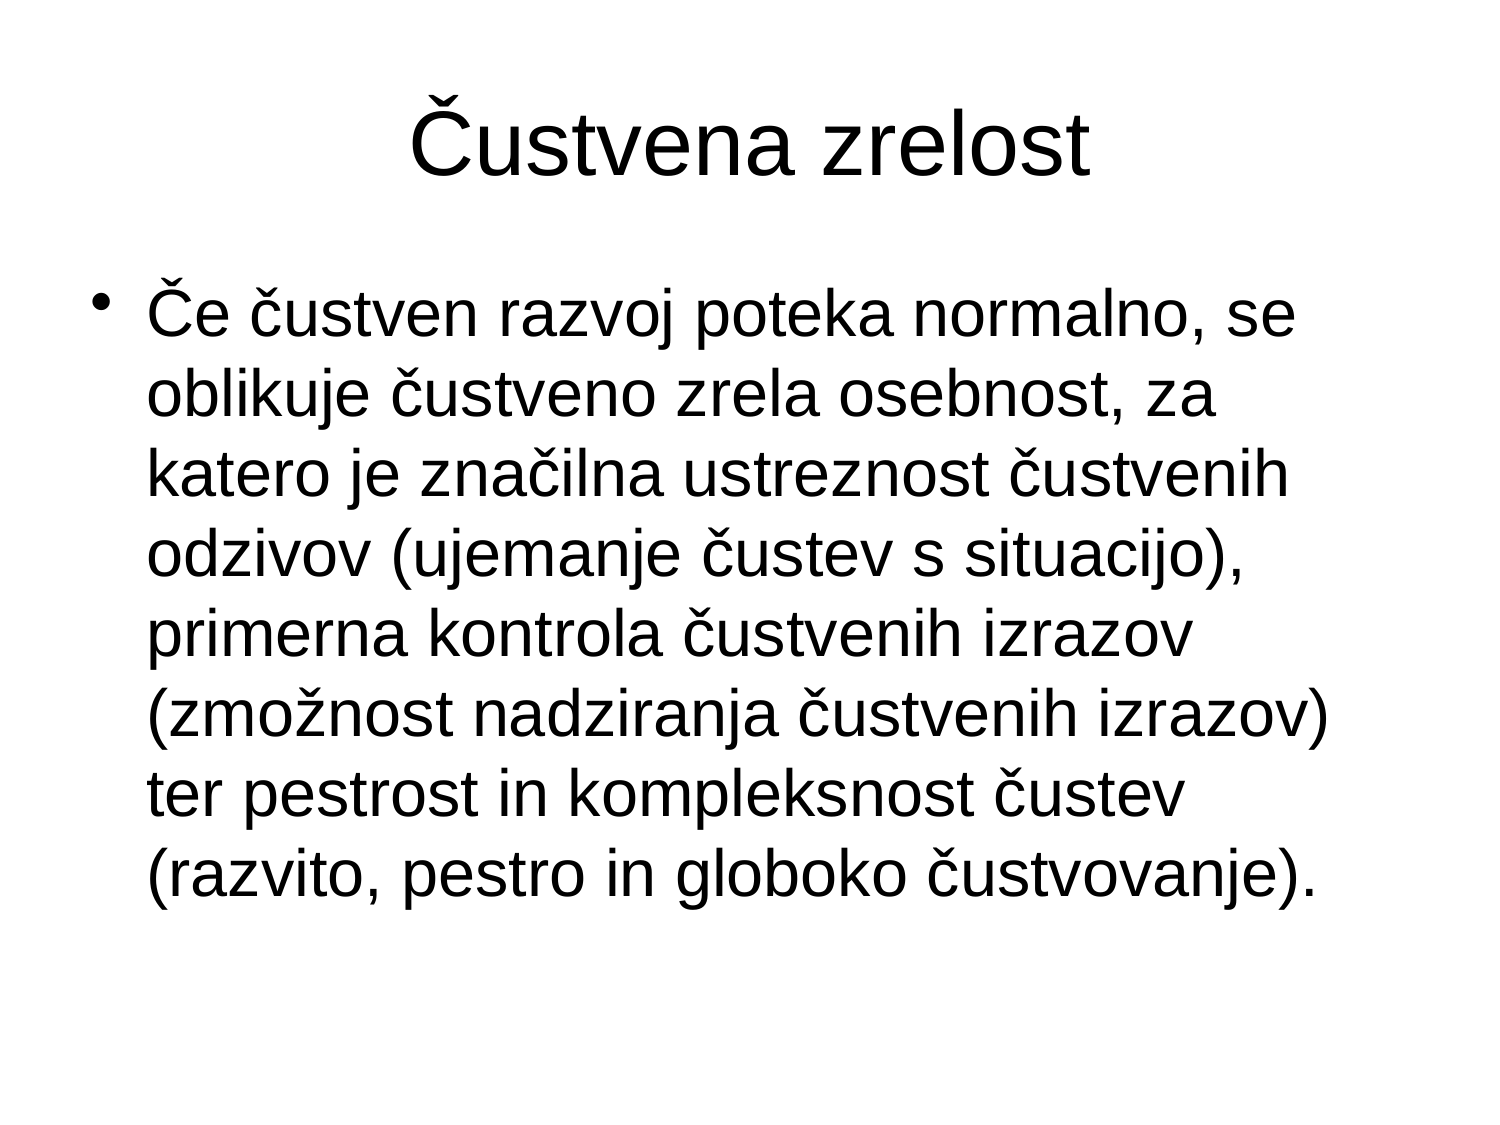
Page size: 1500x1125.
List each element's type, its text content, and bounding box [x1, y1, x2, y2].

title Čustvena zrelost [75, 45, 1425, 233]
list Če čustven razvoj poteka normalno, se oblikuje čustveno zrela osebnost, za katero je značilna ustreznost čustvenih odzivov (ujemanje čustev s situacijo), primerna kontrola čustvenih izrazov (zmožnost nadziranja čustvenih izrazov) ter pestrost in kompleksnost čustev (razvito, pestro in globoko čustvovanje). [75, 262, 1425, 1005]
